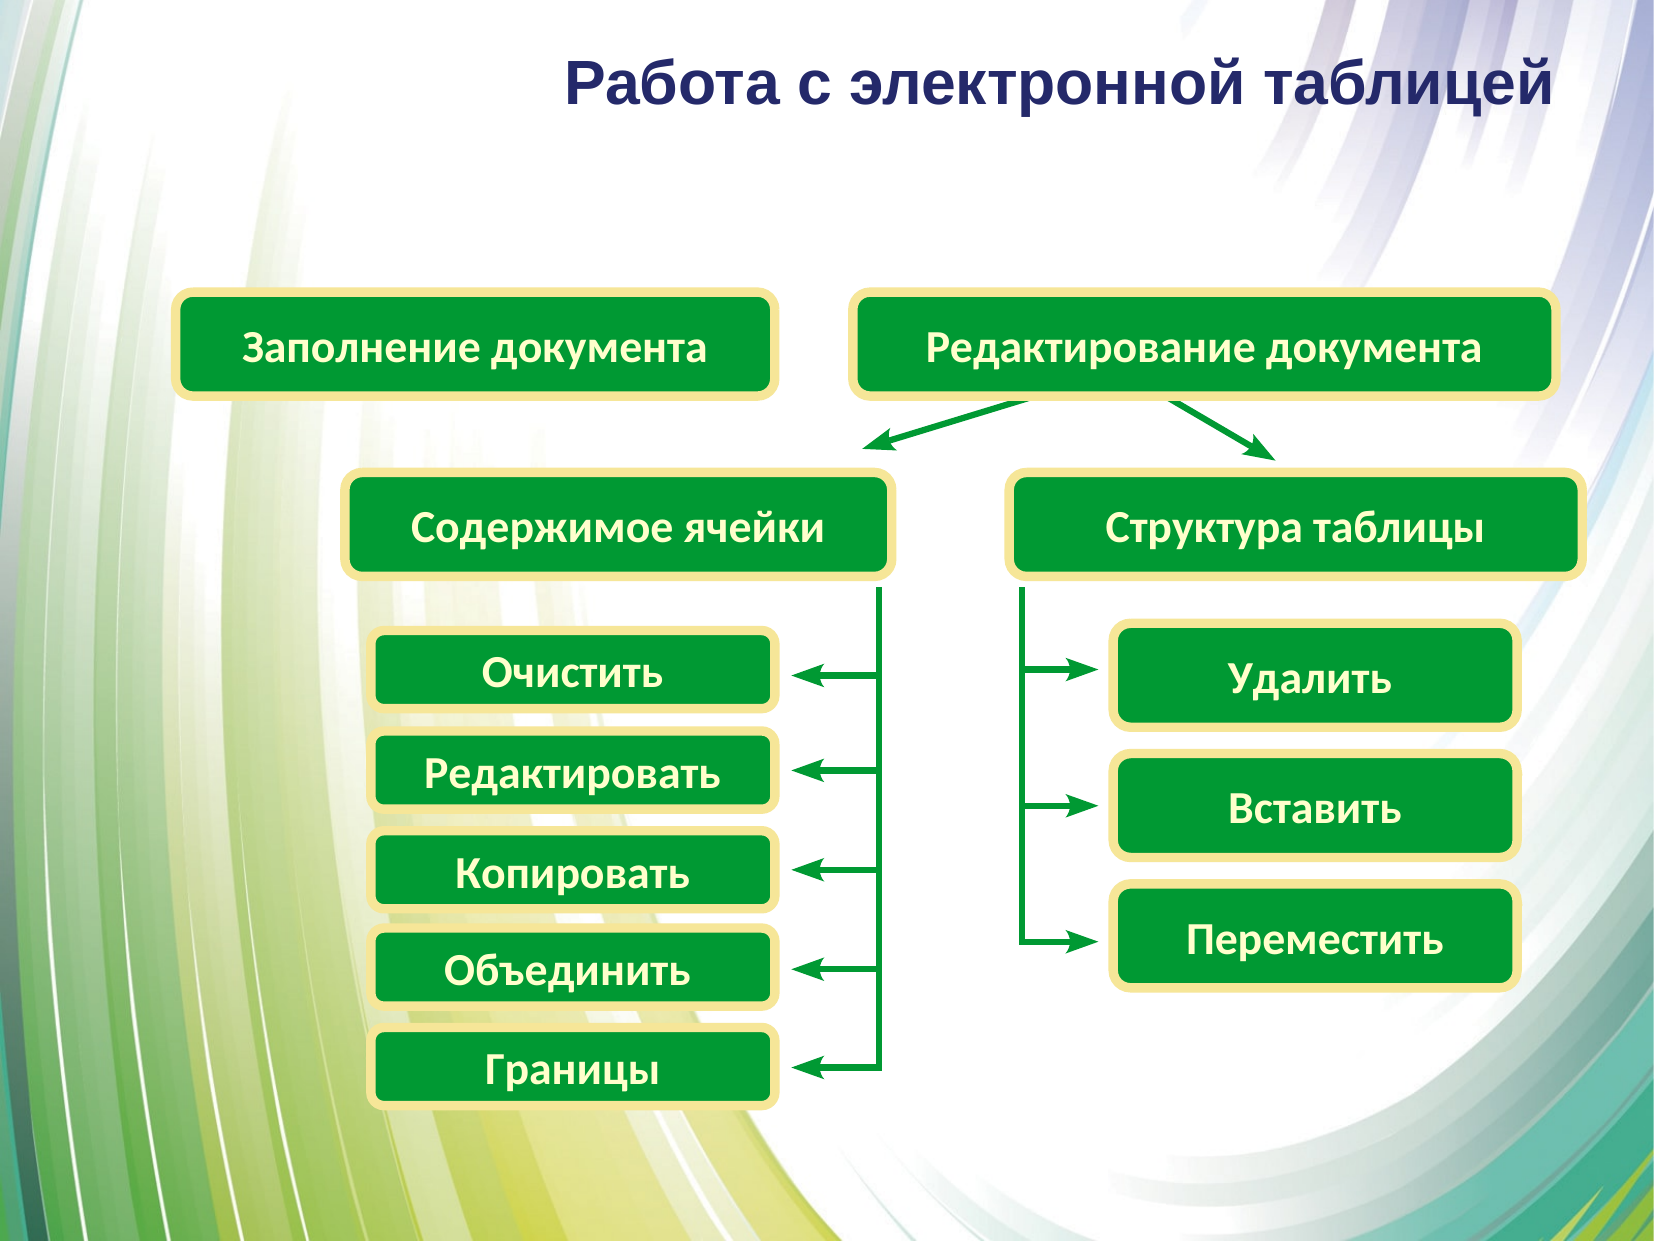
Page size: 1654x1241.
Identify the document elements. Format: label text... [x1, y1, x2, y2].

text_box Границы [370, 1027, 775, 1106]
text_box Заполнение документа [175, 292, 775, 397]
text_box Содержимое ячейки [344, 472, 892, 577]
picture [0, 0, 1654, 1241]
text_box Работа с электронной таблицей [97, 34, 1571, 126]
text_box Удалить [1113, 623, 1518, 728]
text_box Копировать [370, 830, 775, 909]
text_box Переместить [1113, 883, 1518, 988]
text_box Редактировать [370, 730, 775, 810]
text_box Редактирование документа [852, 292, 1556, 397]
text_box Очистить [370, 630, 775, 709]
text_box Структура таблицы [1009, 472, 1583, 577]
text_box Вставить [1113, 753, 1518, 858]
text_box Объединить [370, 928, 775, 1007]
